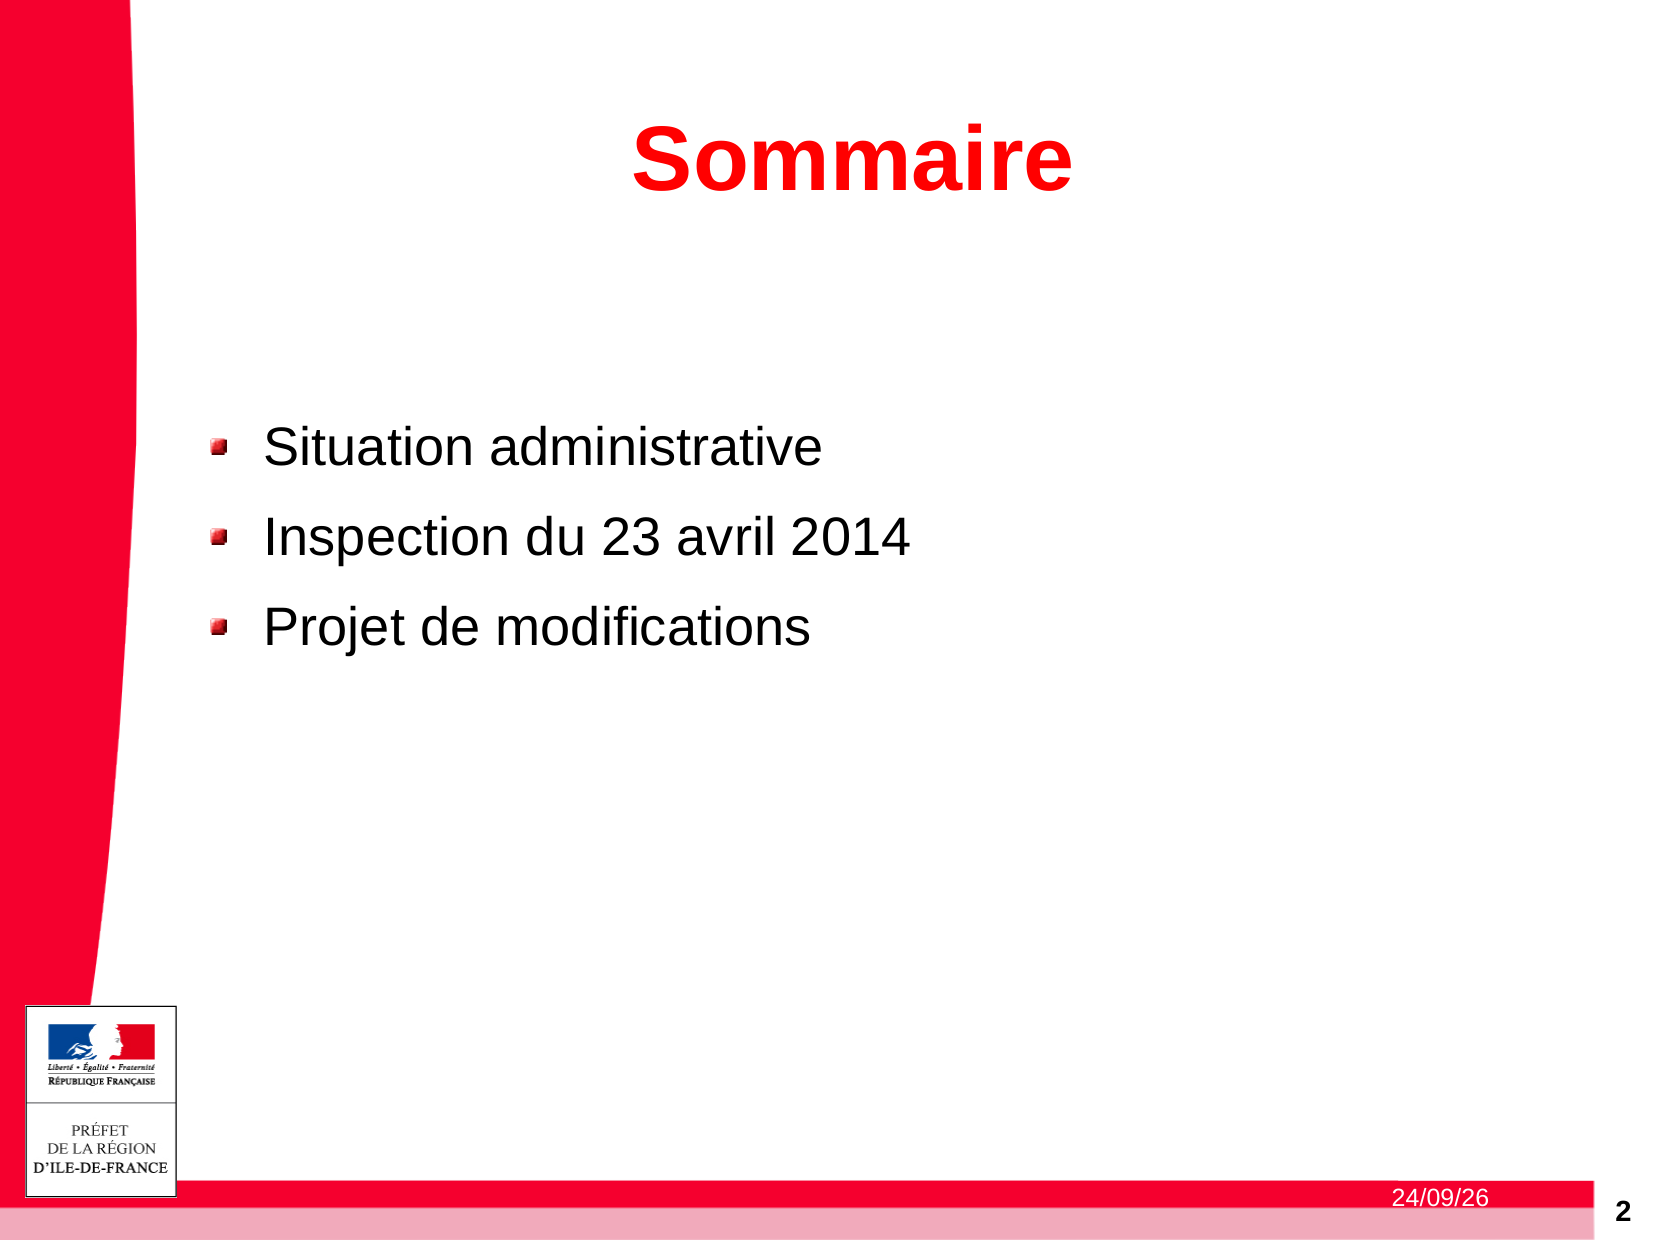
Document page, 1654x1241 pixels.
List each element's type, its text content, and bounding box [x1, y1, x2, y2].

list Situation administrative Inspection du 23 avril 2014 Projet de modifications [192, 415, 1522, 858]
picture [0, 0, 1653, 1240]
title Sommaire [136, 62, 1571, 255]
